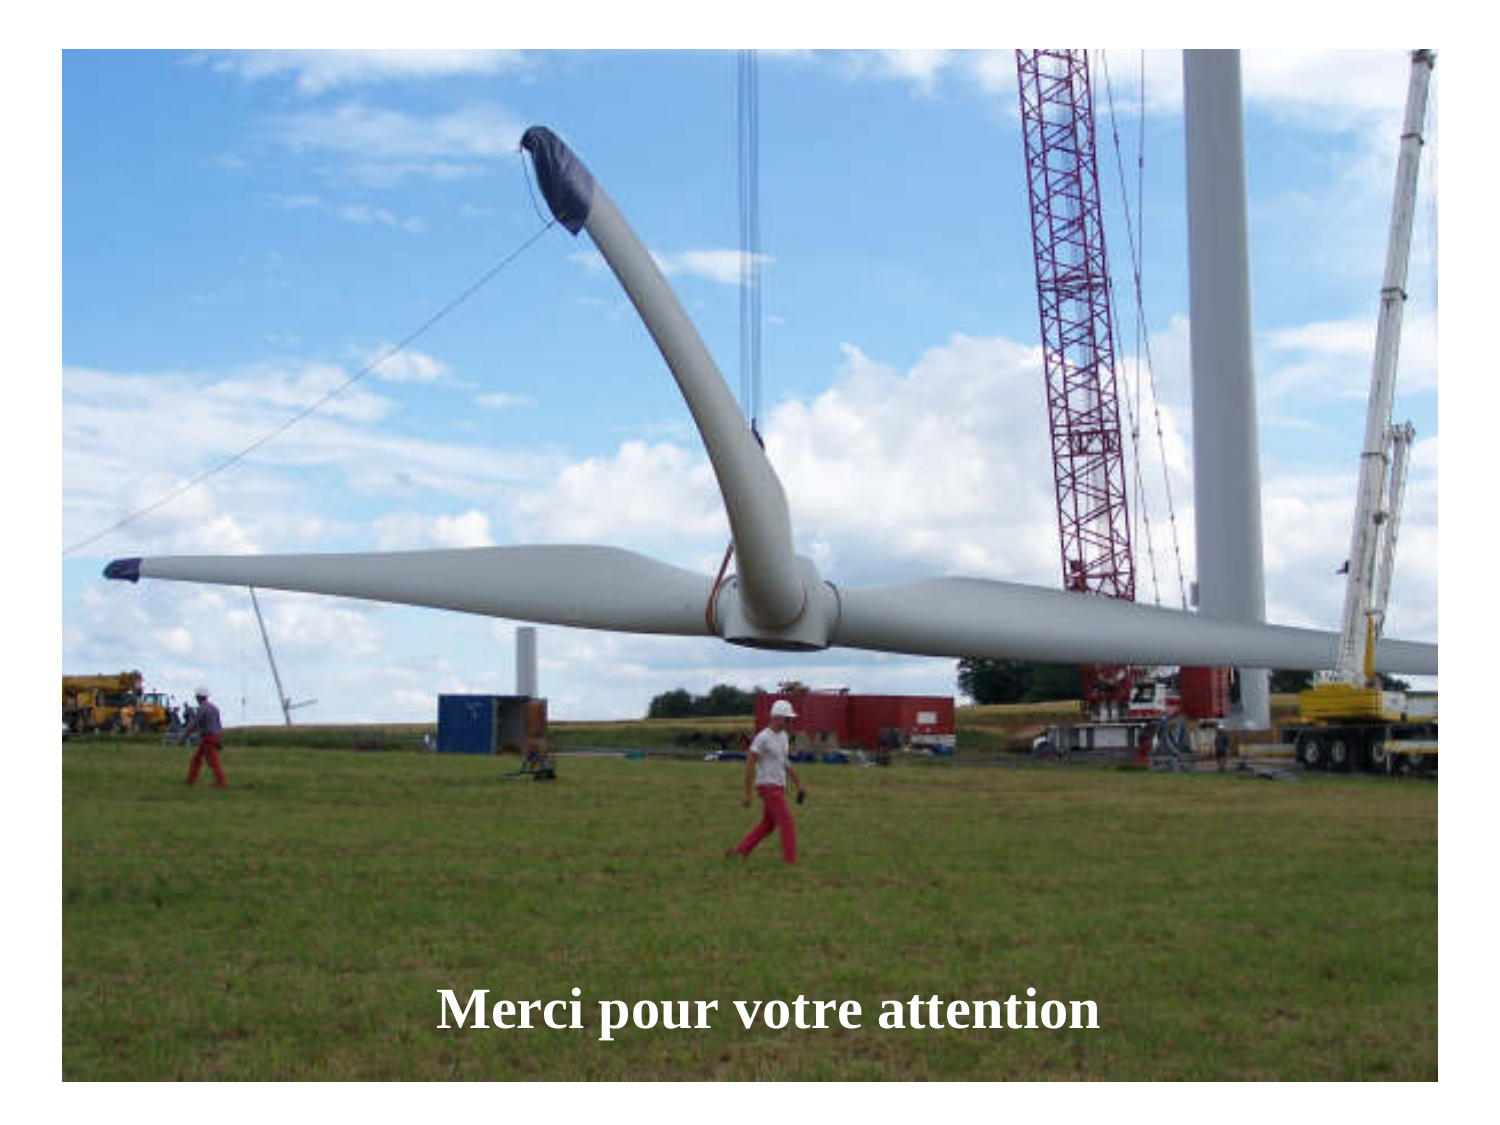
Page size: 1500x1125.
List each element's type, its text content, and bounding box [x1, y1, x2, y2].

picture [62, 49, 1438, 1082]
text_box Merci pour votre attention [149, 962, 1388, 1048]
